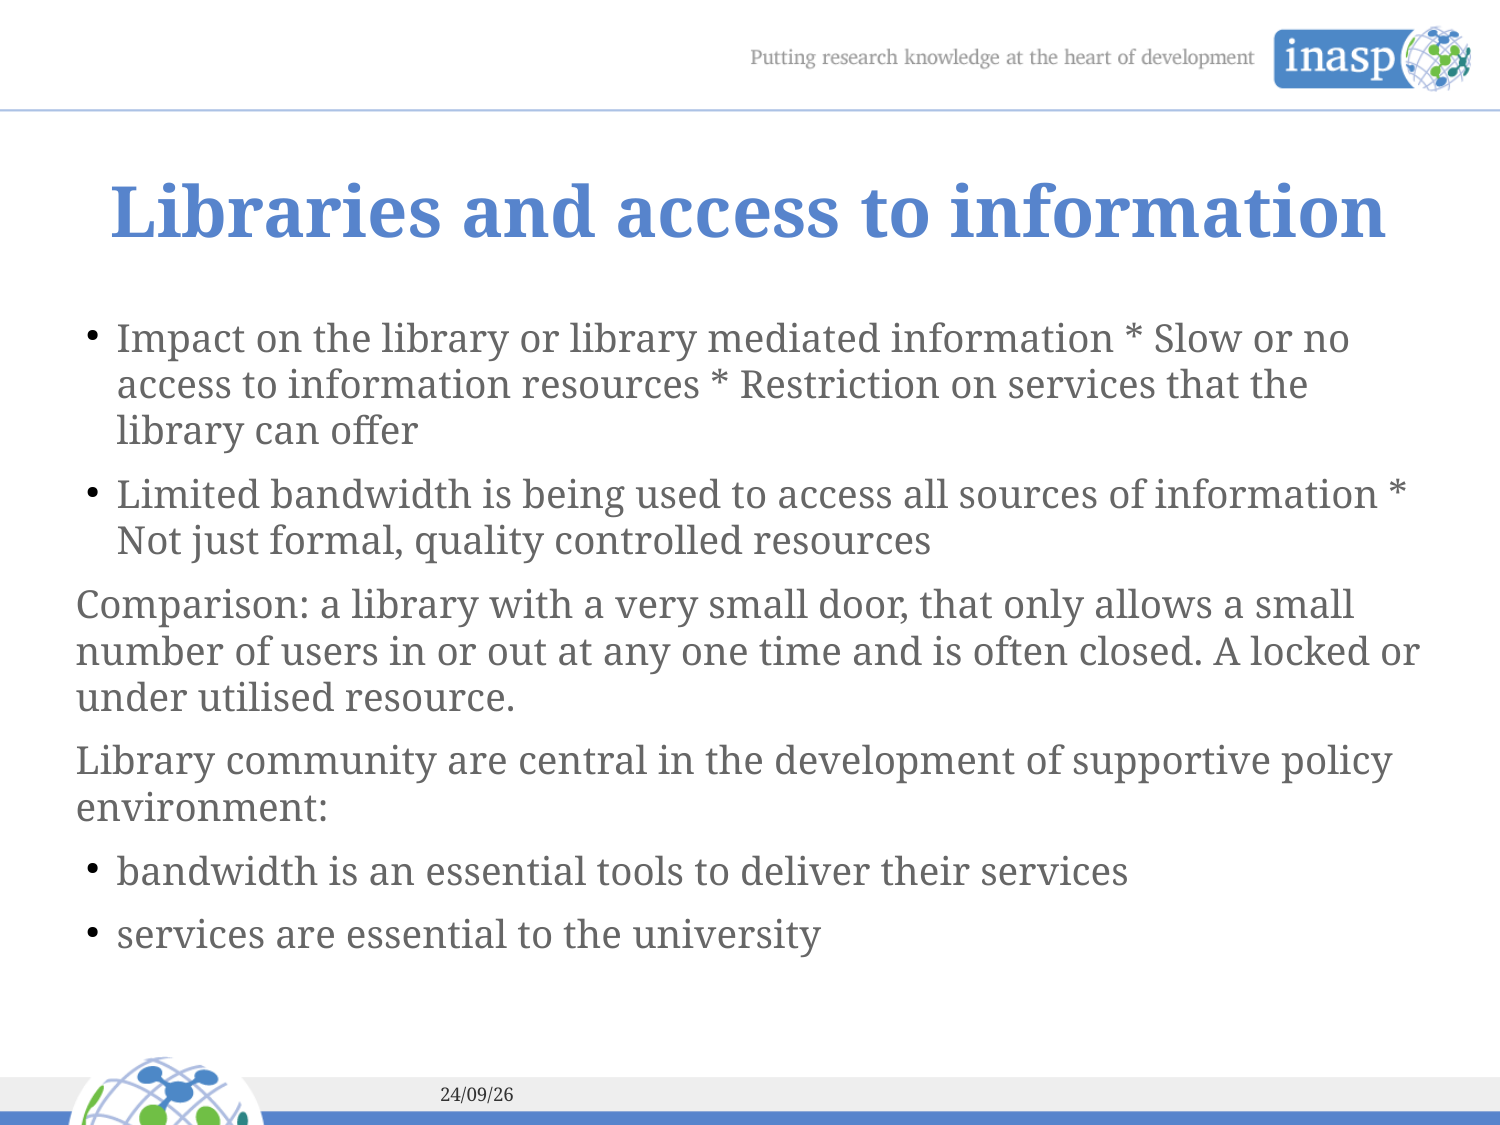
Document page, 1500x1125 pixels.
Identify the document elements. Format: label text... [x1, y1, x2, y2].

list Impact on the library or library mediated information * Slow or no access to information resources * Restriction on services that the library can offer Limited bandwidth is being used to access all sources of information * Not just formal, quality controlled resources Comparison: a library with a very small door, that only allows a small number of users in or out at any one time and is often closed. A locked or under utilised resource. Library community are central in the development of supportive policy environment: bandwidth is an essential tools to deliver their services services are essential to the university [75, 313, 1426, 967]
title Libraries and access to information [75, 129, 1426, 313]
picture [0, 0, 1500, 1125]
